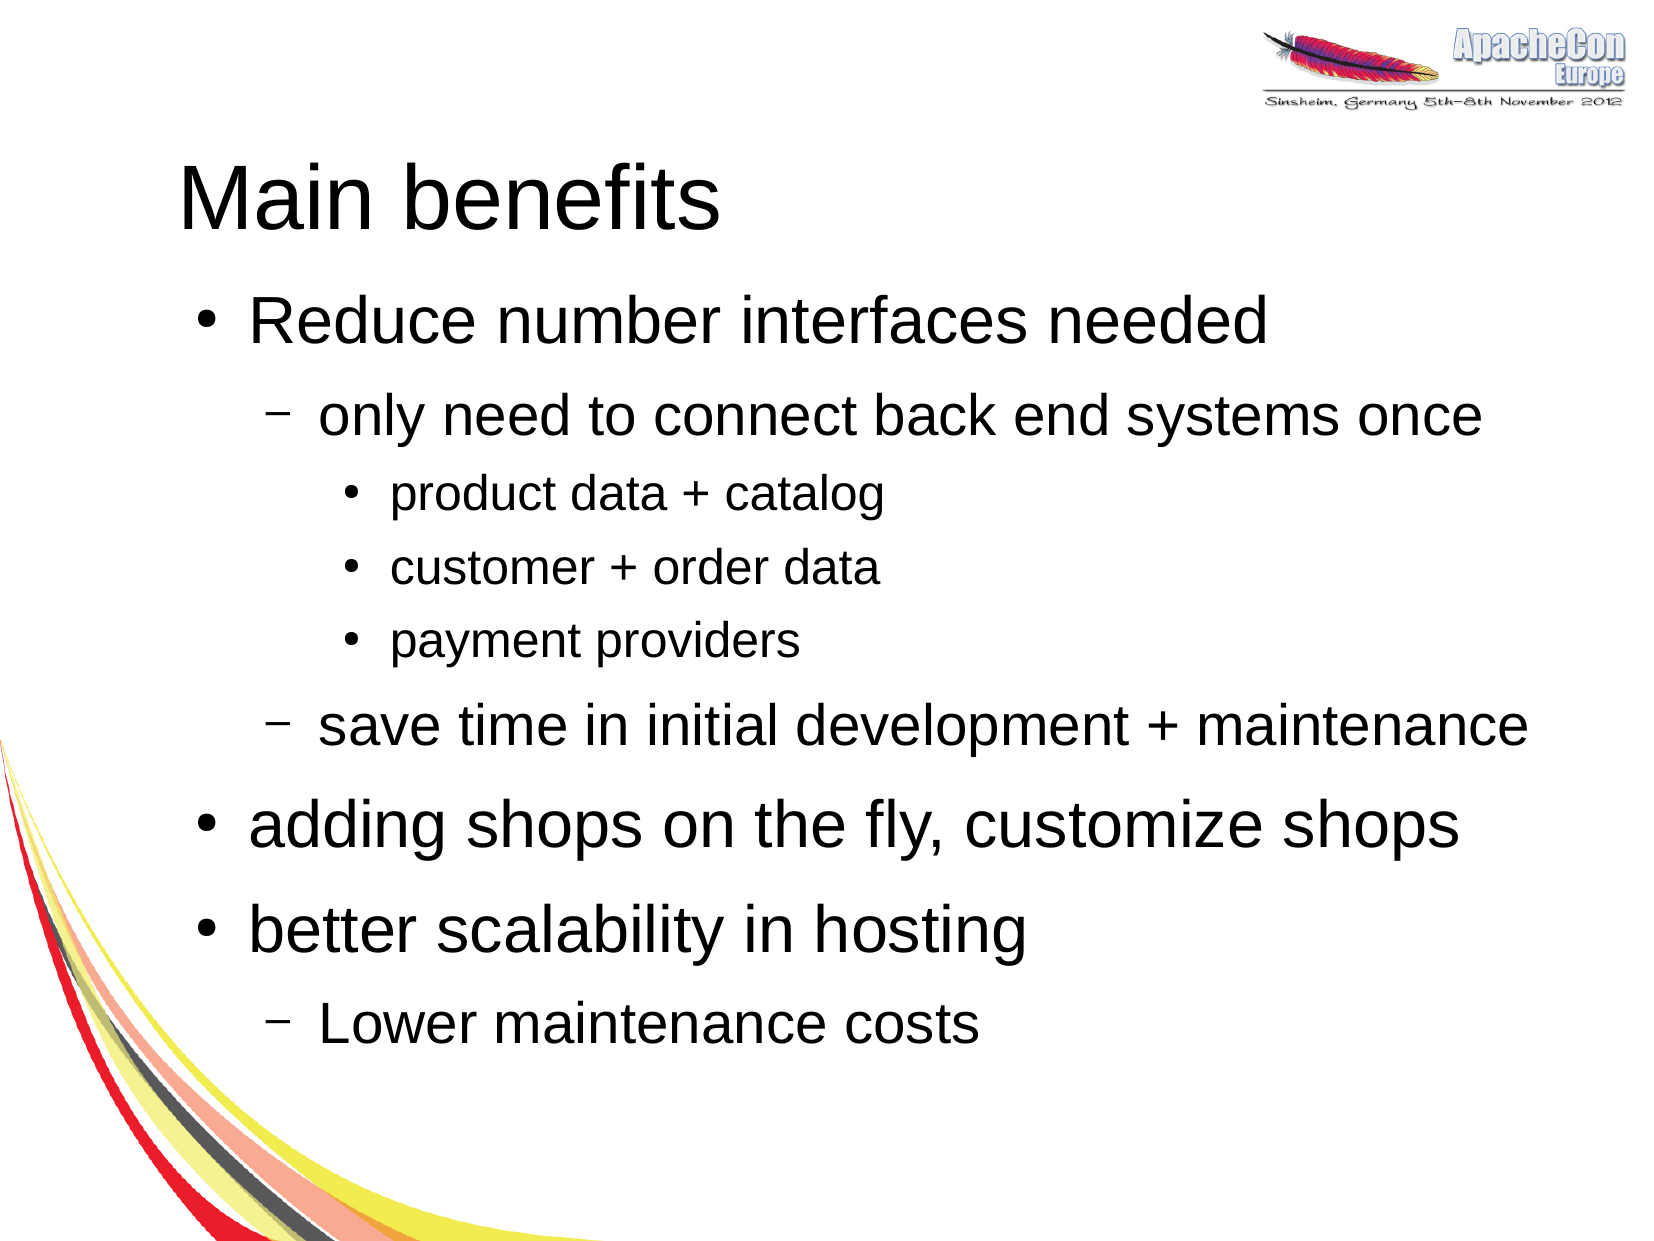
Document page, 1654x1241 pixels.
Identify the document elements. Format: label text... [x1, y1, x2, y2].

picture [0, 0, 1654, 1241]
list Reduce number interfaces needed only need to connect back end systems once product data + catalog customer + order data payment providers save time in initial development + maintenance adding shops on the fly, customize shops better scalability in hosting Lower maintenance costs [177, 283, 1536, 1056]
title Main benefits [177, 141, 1536, 254]
